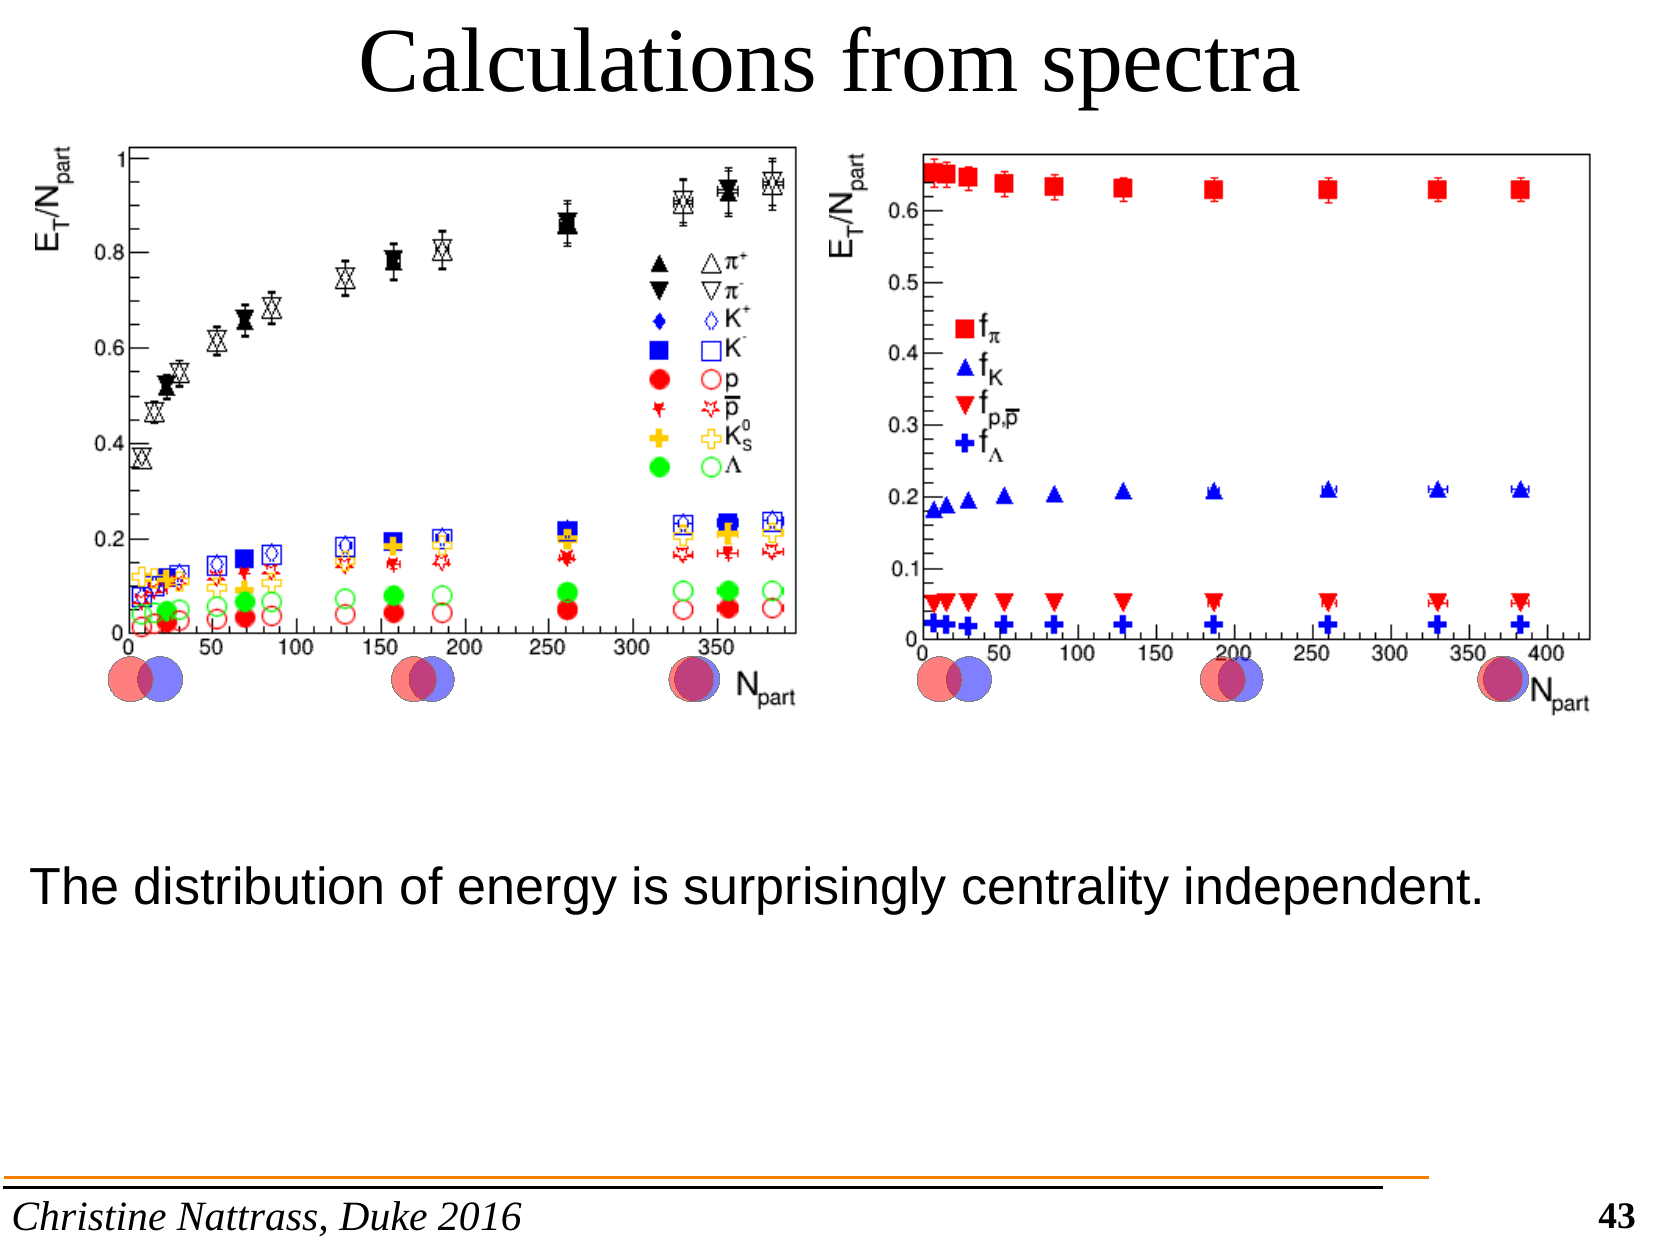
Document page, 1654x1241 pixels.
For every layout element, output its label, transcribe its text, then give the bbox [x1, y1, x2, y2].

text_box [1200, 656, 1264, 702]
text_box [108, 656, 183, 702]
text_box [917, 656, 992, 702]
picture [35, 136, 811, 722]
text_box [391, 656, 455, 702]
text_box The distribution of energy is surprisingly centrality independent. [14, 791, 1620, 1063]
picture [829, 143, 1605, 728]
text_box [668, 656, 720, 702]
text_box [1477, 656, 1529, 702]
title Calculations from spectra [86, 0, 1575, 121]
